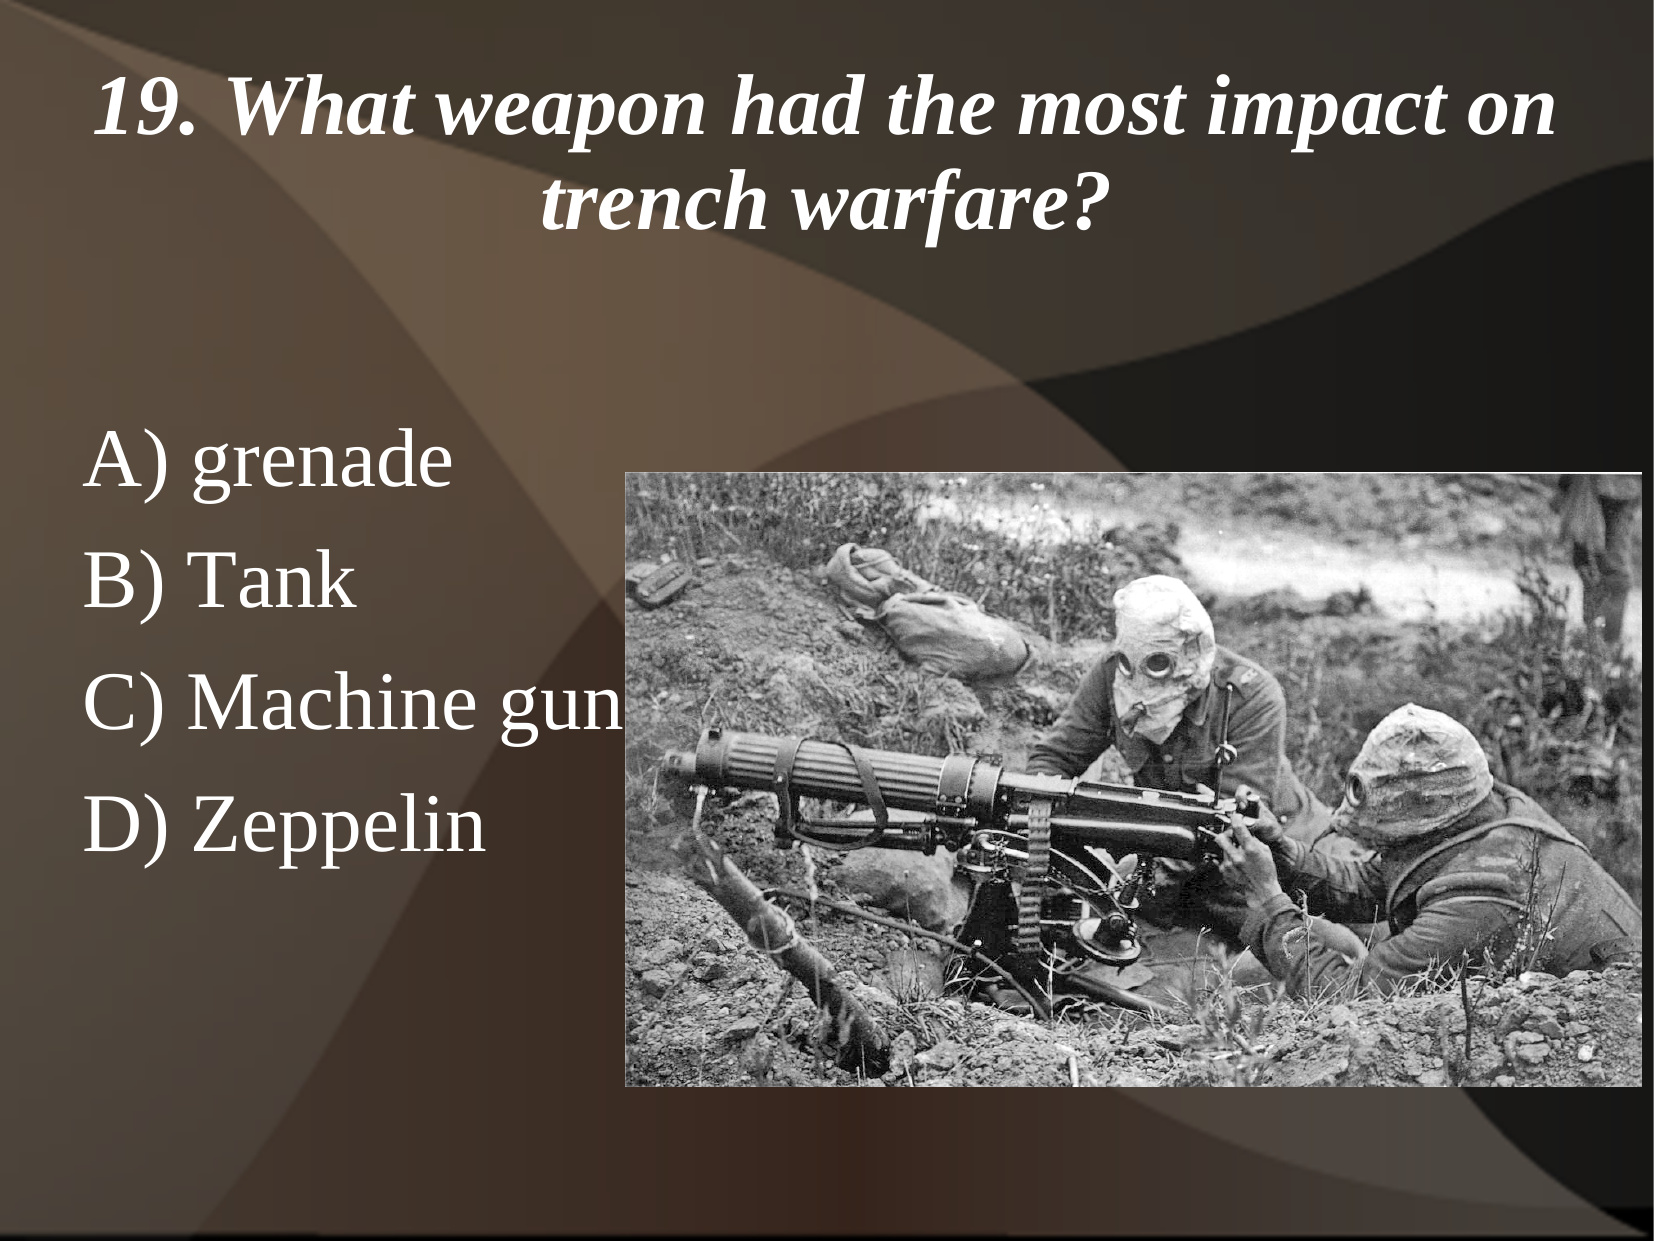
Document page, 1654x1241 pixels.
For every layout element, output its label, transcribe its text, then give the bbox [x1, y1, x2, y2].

list A) grenade B) Tank C) Machine gun D) Zeppelin [82, 290, 809, 1010]
picture [0, 0, 1654, 1241]
title 19. What weapon had the most impact on trench warfare? [82, 49, 1571, 257]
